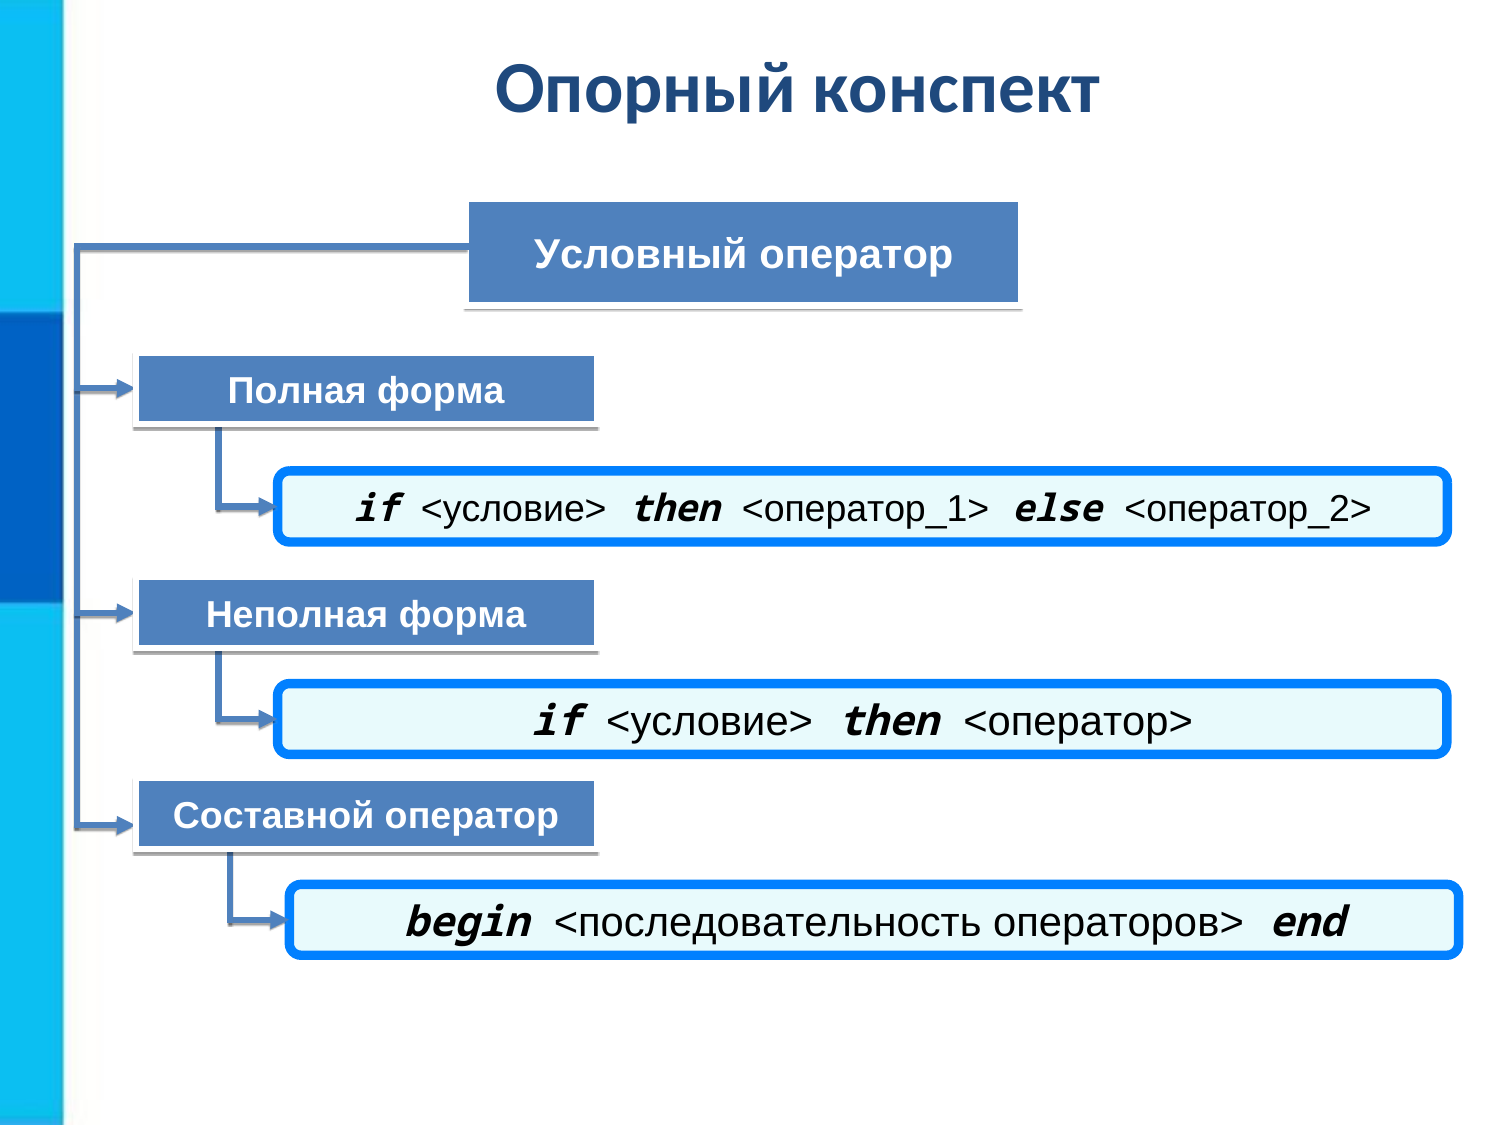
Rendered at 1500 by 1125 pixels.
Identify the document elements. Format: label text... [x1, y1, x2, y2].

text_box Полная форма [135, 352, 597, 424]
text_box Опорный конспект [171, 30, 1425, 135]
text_box if <условие> then <оператор> [277, 683, 1447, 755]
text_box Условный оператор [466, 199, 1022, 306]
text_box begin <последовательность операторов> end [289, 884, 1459, 956]
text_box if <условие> then <оператор_1> else <оператор_2> [277, 470, 1448, 543]
text_box Неполная форма [135, 577, 597, 649]
text_box Составной оператор [135, 778, 597, 849]
picture [0, 0, 1500, 1125]
